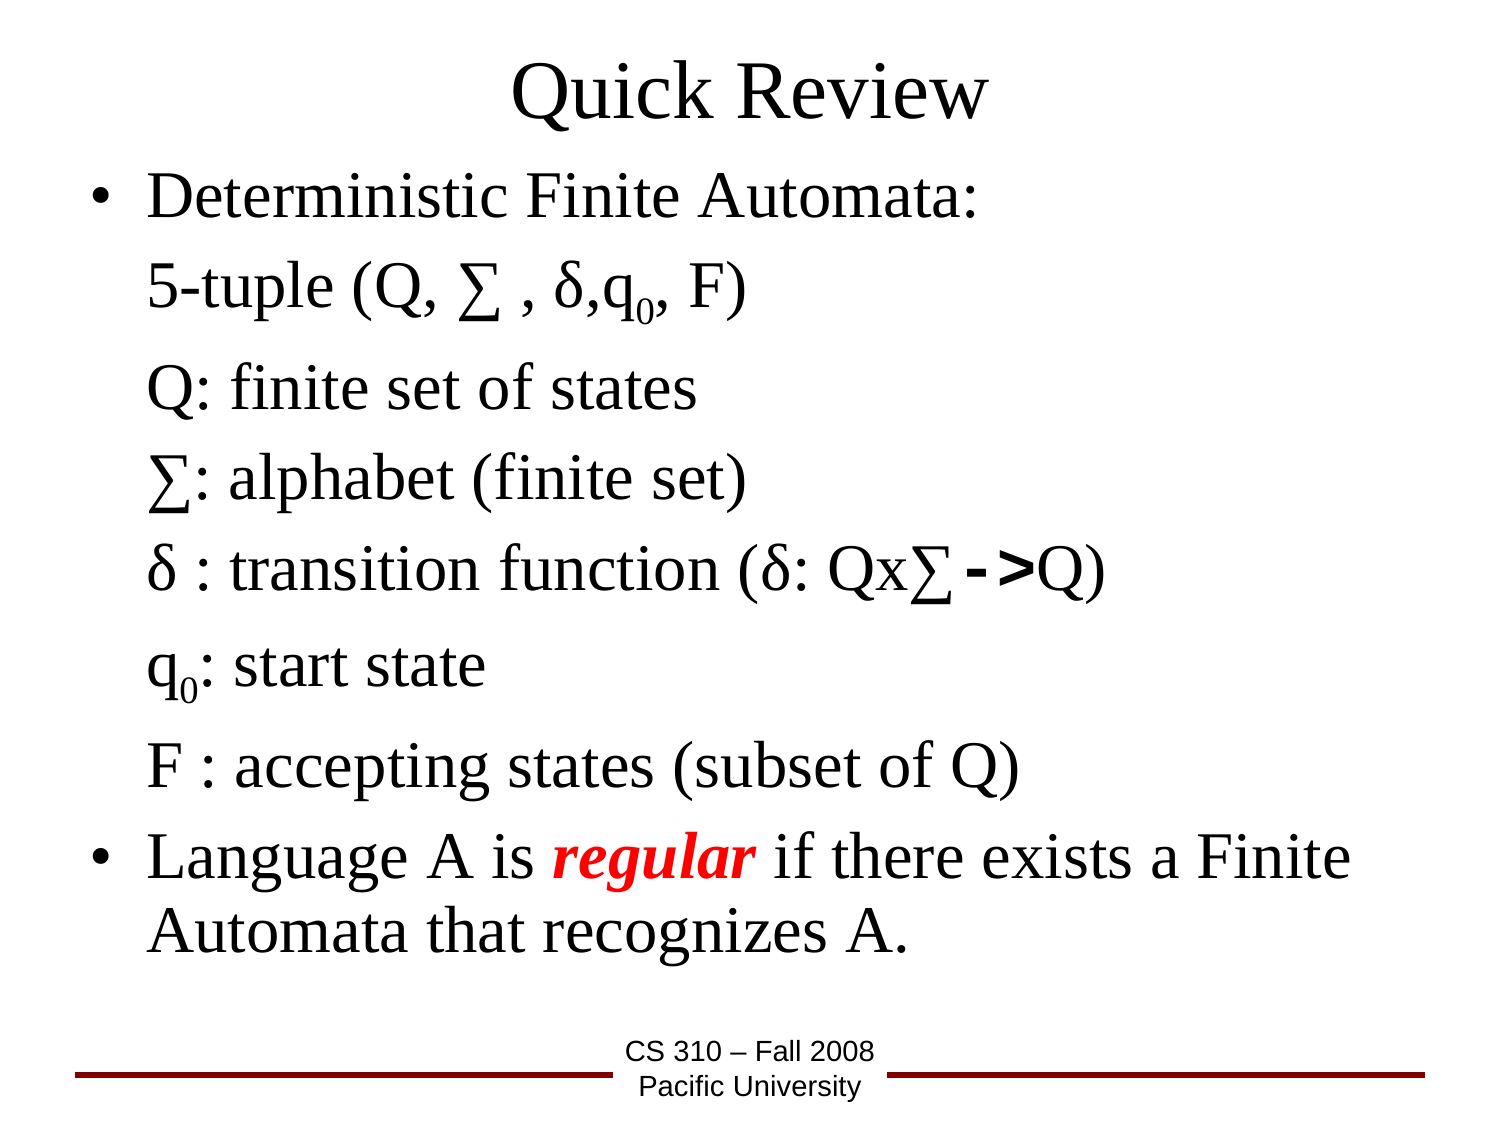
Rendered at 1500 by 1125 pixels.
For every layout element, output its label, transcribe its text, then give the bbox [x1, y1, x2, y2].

list Deterministic Finite Automata: 5-tuple (Q, ∑ , δ,q0, F) Q: finite set of states ∑: alphabet (finite set) δ : transition function (δ: Qx∑->Q) q0: start state F : accepting states (subset of Q) Language A is regular if there exists a Finite Automata that recognizes A. [75, 149, 1426, 1005]
title Quick Review [112, 36, 1388, 144]
